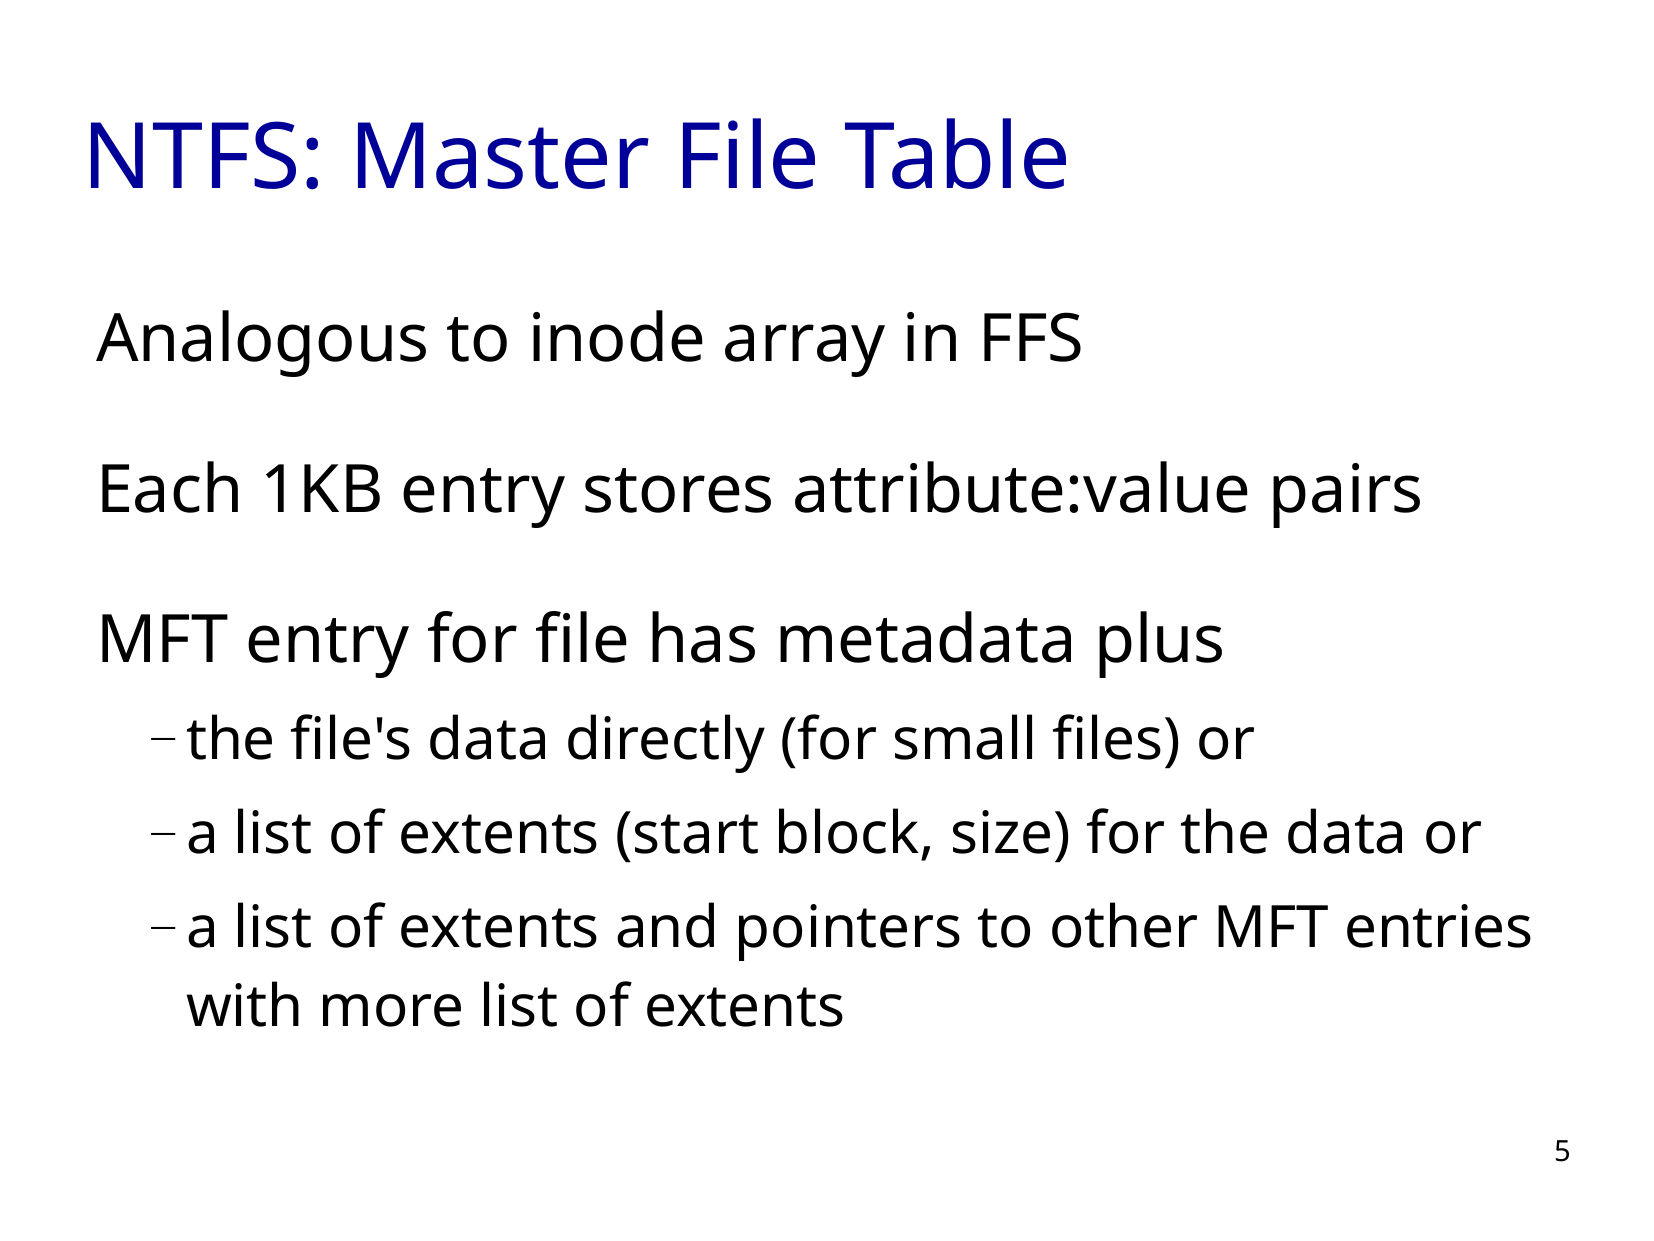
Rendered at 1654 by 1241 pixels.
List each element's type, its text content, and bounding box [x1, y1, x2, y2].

list Analogous to inode array in FFS Each 1KB entry stores attribute:value pairs MFT entry for file has metadata plus the file's data directly (for small files) or a list of extents (start block, size) for the data or a list of extents and pointers to other MFT entries with more list of extents [60, 290, 1571, 1096]
title NTFS: Master File Table [82, 49, 1571, 257]
